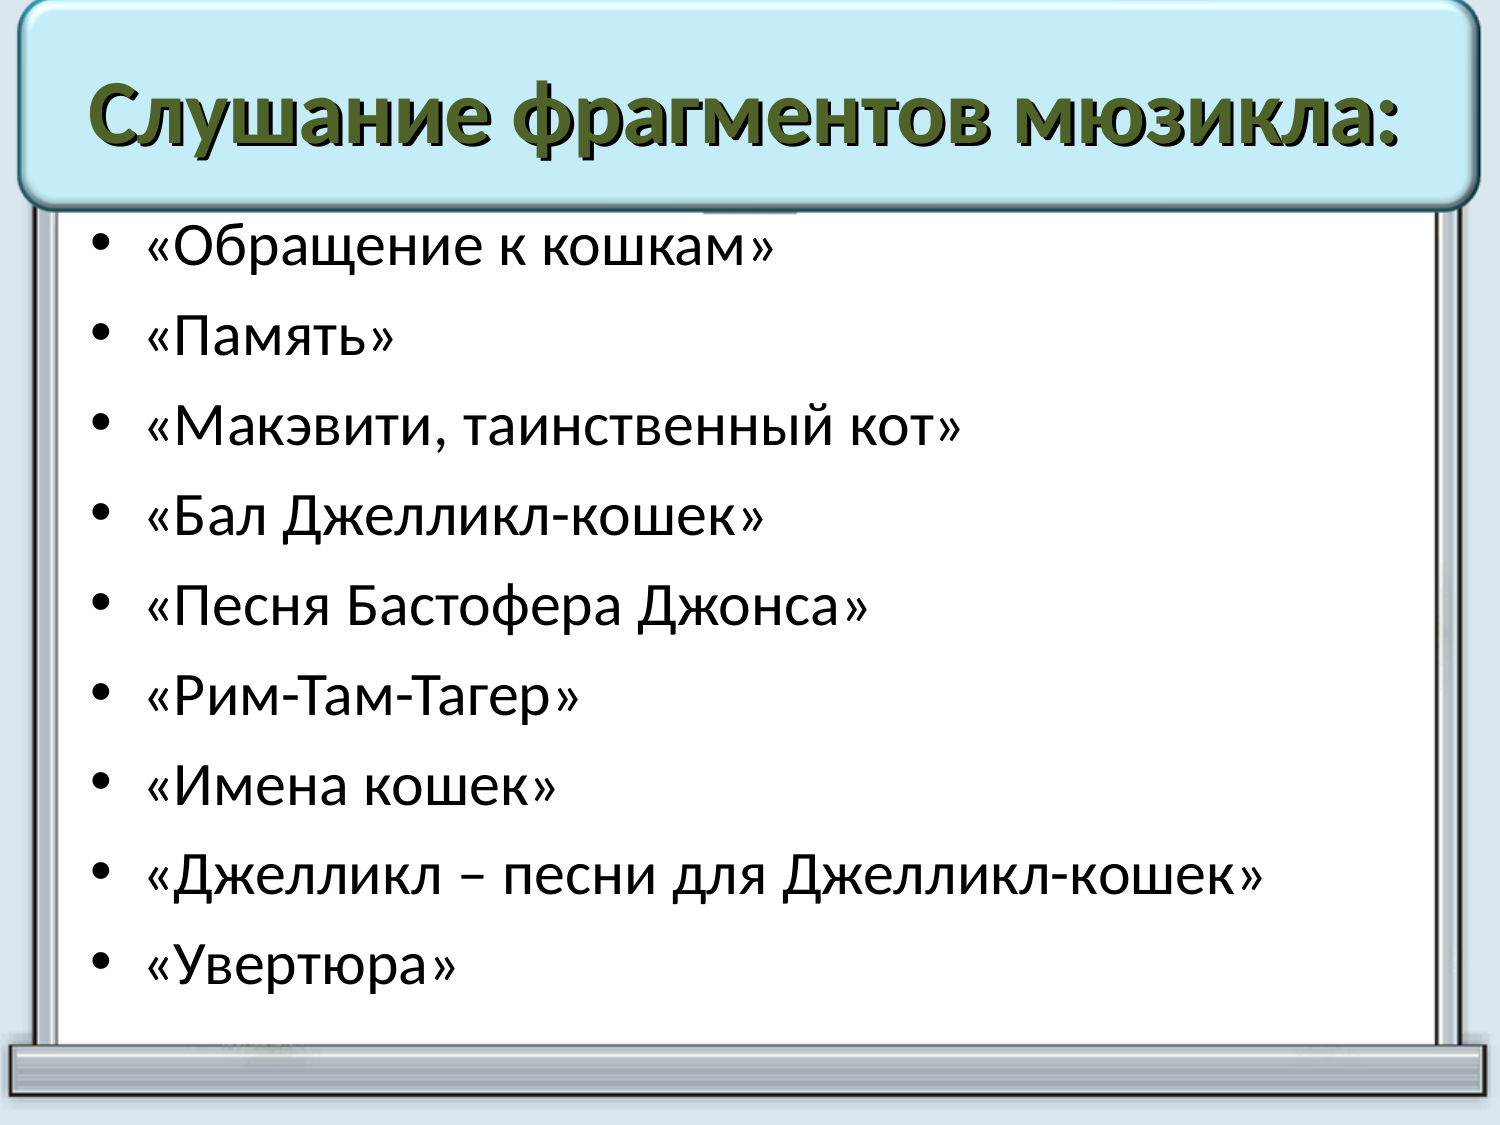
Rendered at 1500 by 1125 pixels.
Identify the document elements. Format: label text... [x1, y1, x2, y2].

list «Обращение к кошкам» «Память» «Макэвити, таинственный кот» «Бал Джелликл-кошек» «Песня Бастофера Джонса» «Рим-Там-Тагер» «Имена кошек» «Джелликл – песни для Джелликл-кошек» «Увертюра» [75, 196, 1426, 1005]
title Слушание фрагментов мюзикла: [70, 35, 1421, 178]
